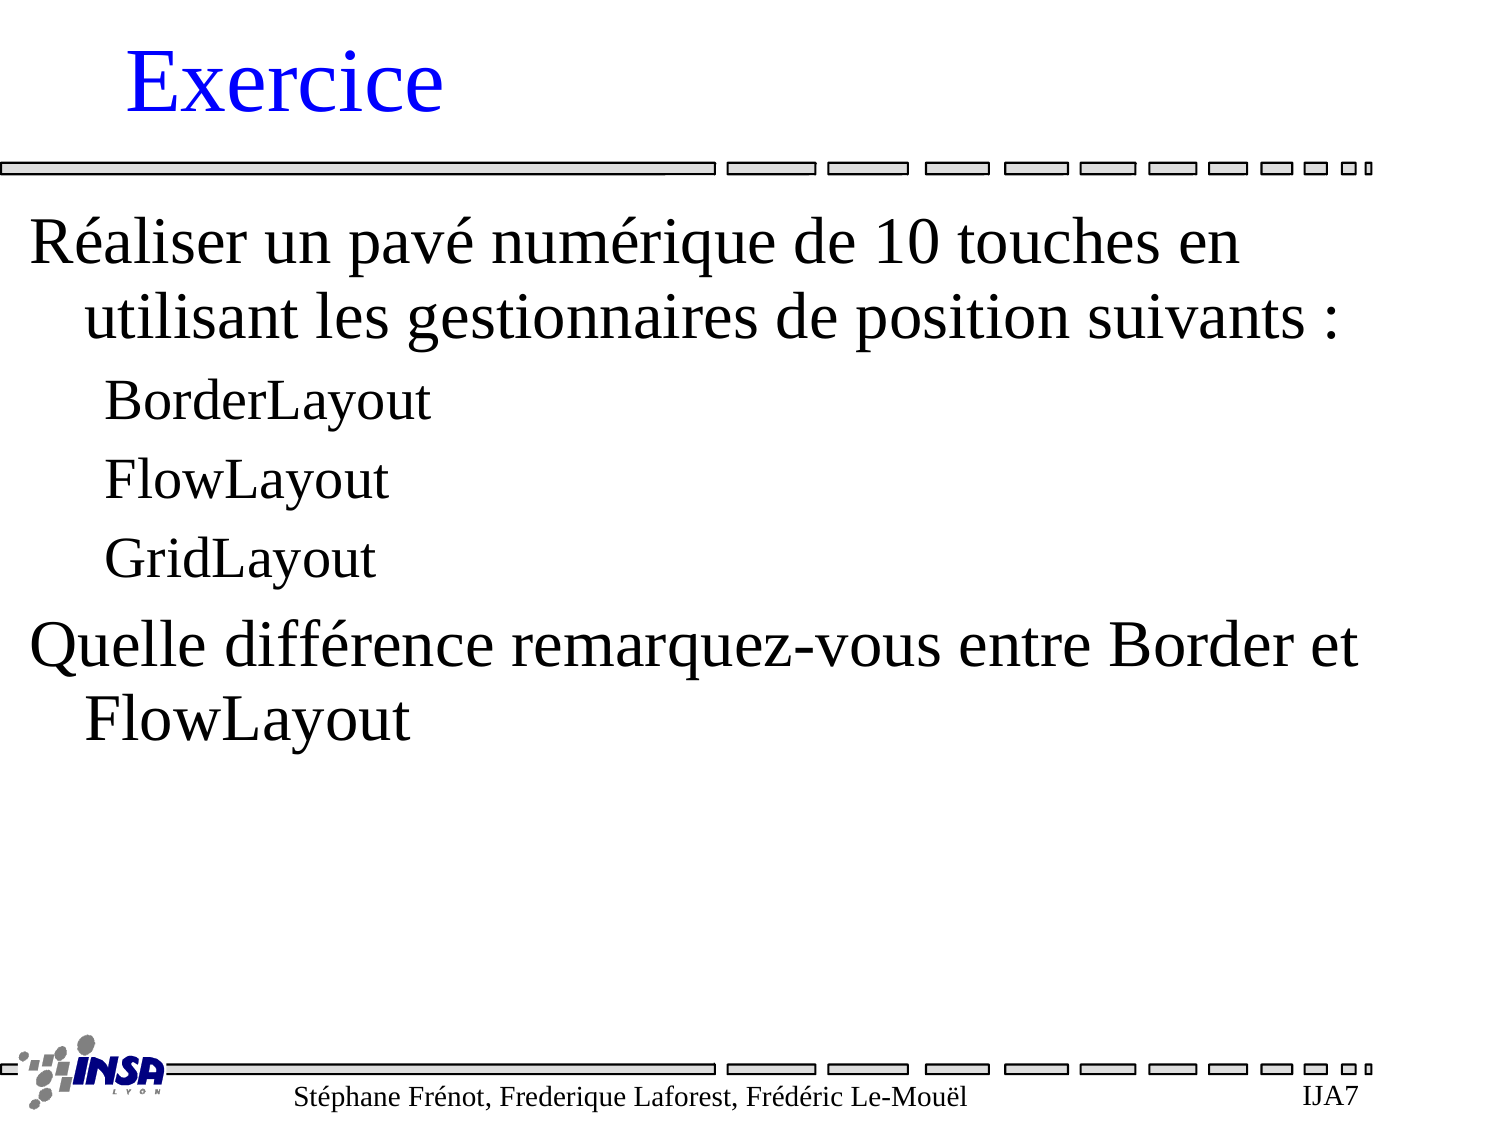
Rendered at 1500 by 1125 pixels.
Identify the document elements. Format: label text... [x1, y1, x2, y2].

list Réaliser un pavé numérique de 10 touches en utilisant les gestionnaires de position suivants : BorderLayout FlowLayout GridLayout Quelle différence remarquez-vous entre Border et FlowLayout [29, 204, 1447, 975]
title Exercice [125, 0, 1399, 162]
